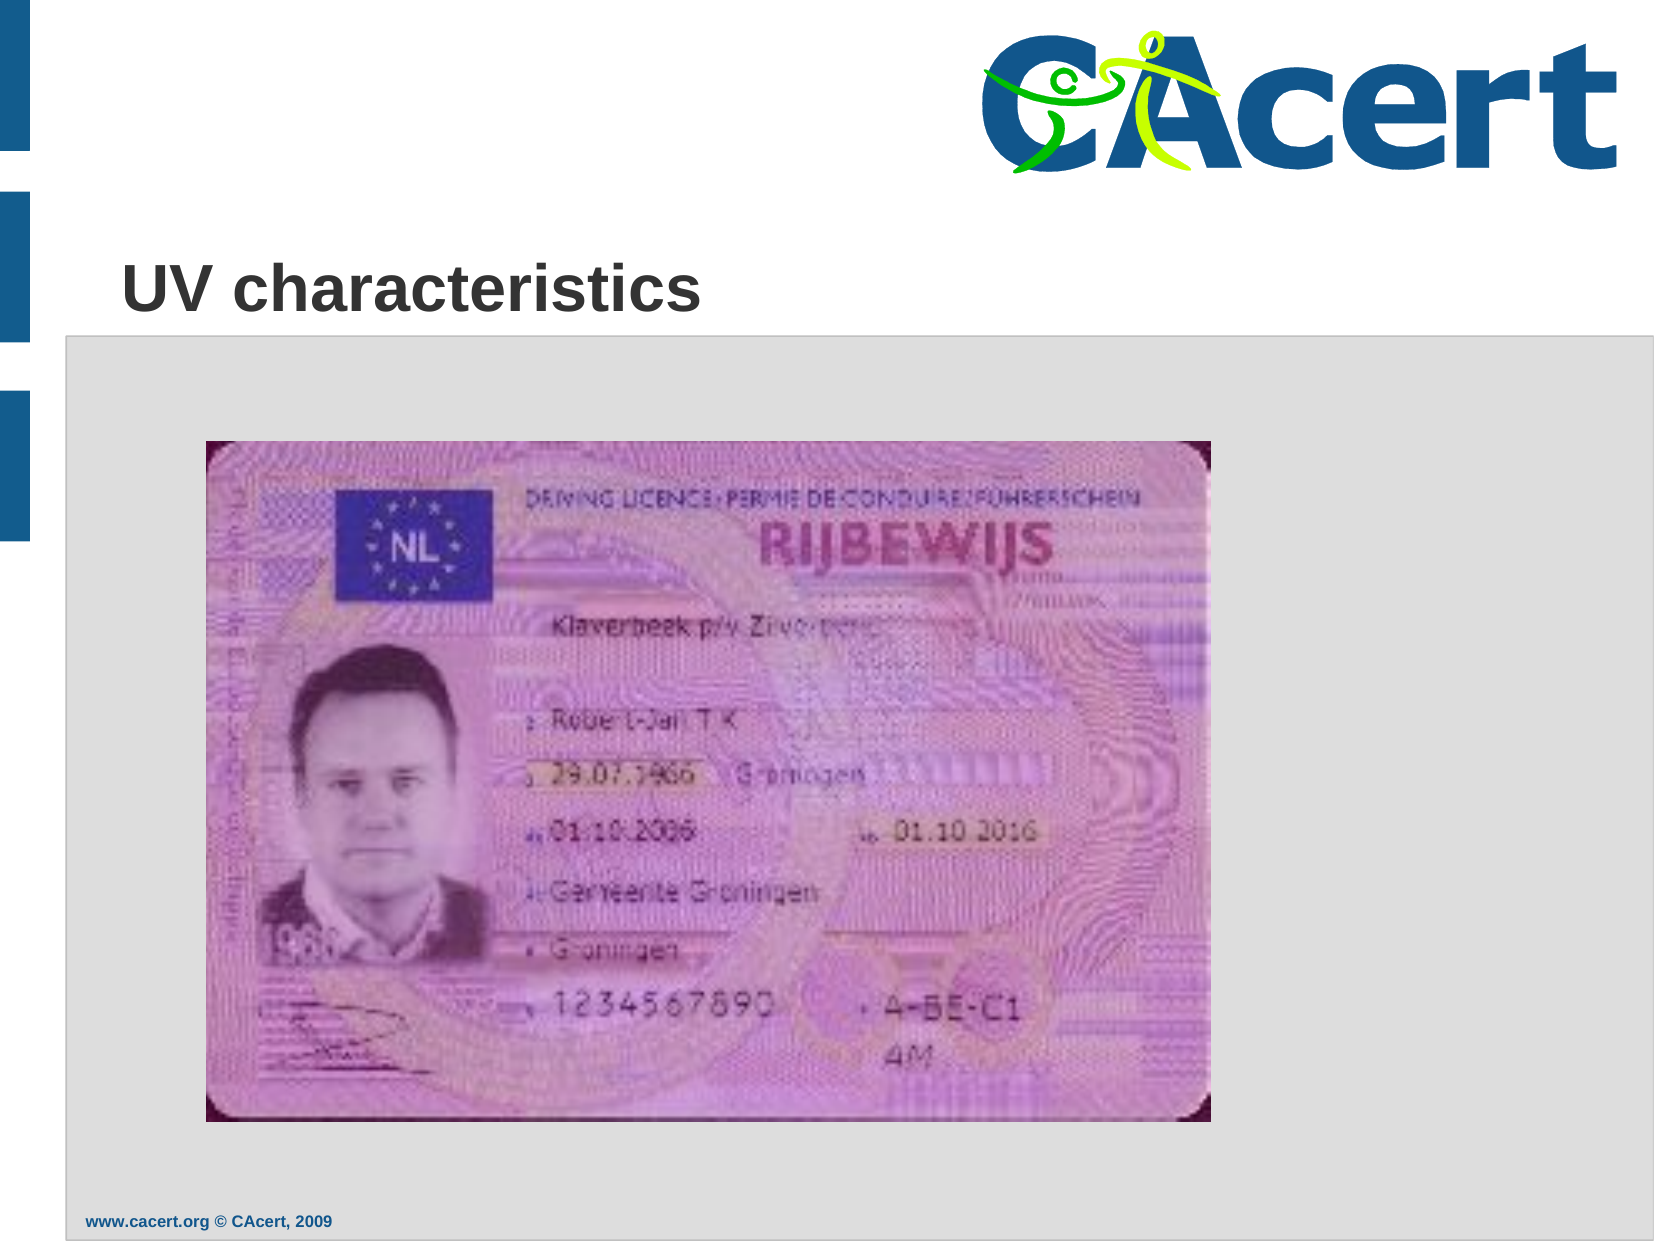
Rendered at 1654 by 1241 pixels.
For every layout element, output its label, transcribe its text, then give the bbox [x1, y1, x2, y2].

picture [206, 441, 1211, 1123]
title UV characteristics [121, 167, 1533, 326]
